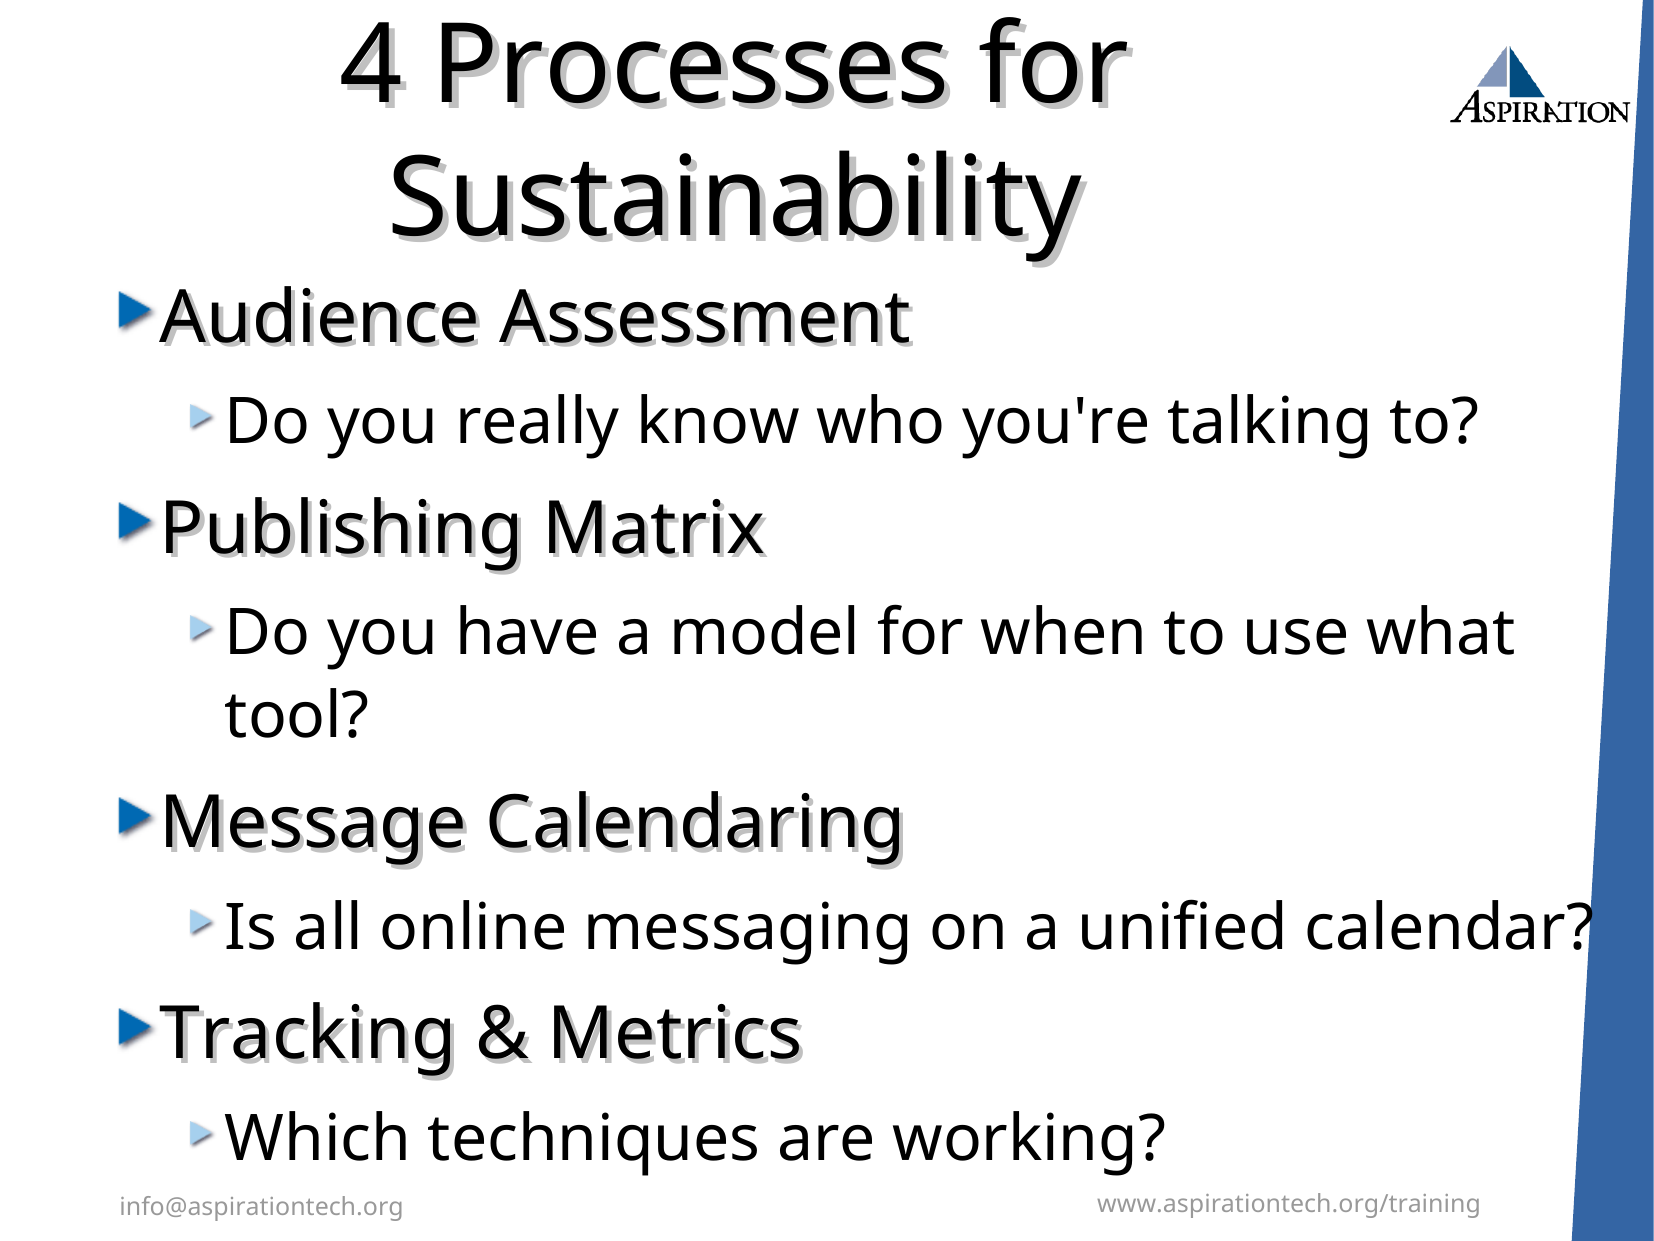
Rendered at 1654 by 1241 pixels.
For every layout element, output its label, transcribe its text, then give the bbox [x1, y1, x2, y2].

title 4 Processes for Sustainability [54, 21, 1415, 227]
list Audience Assessment Do you really know who you're talking to? Publishing Matrix Do you have a model for when to use what tool? Message Calendaring Is all online messaging on a unified calendar? Tracking & Metrics Which techniques are working? [54, 263, 1595, 1173]
picture [1450, 46, 1631, 132]
